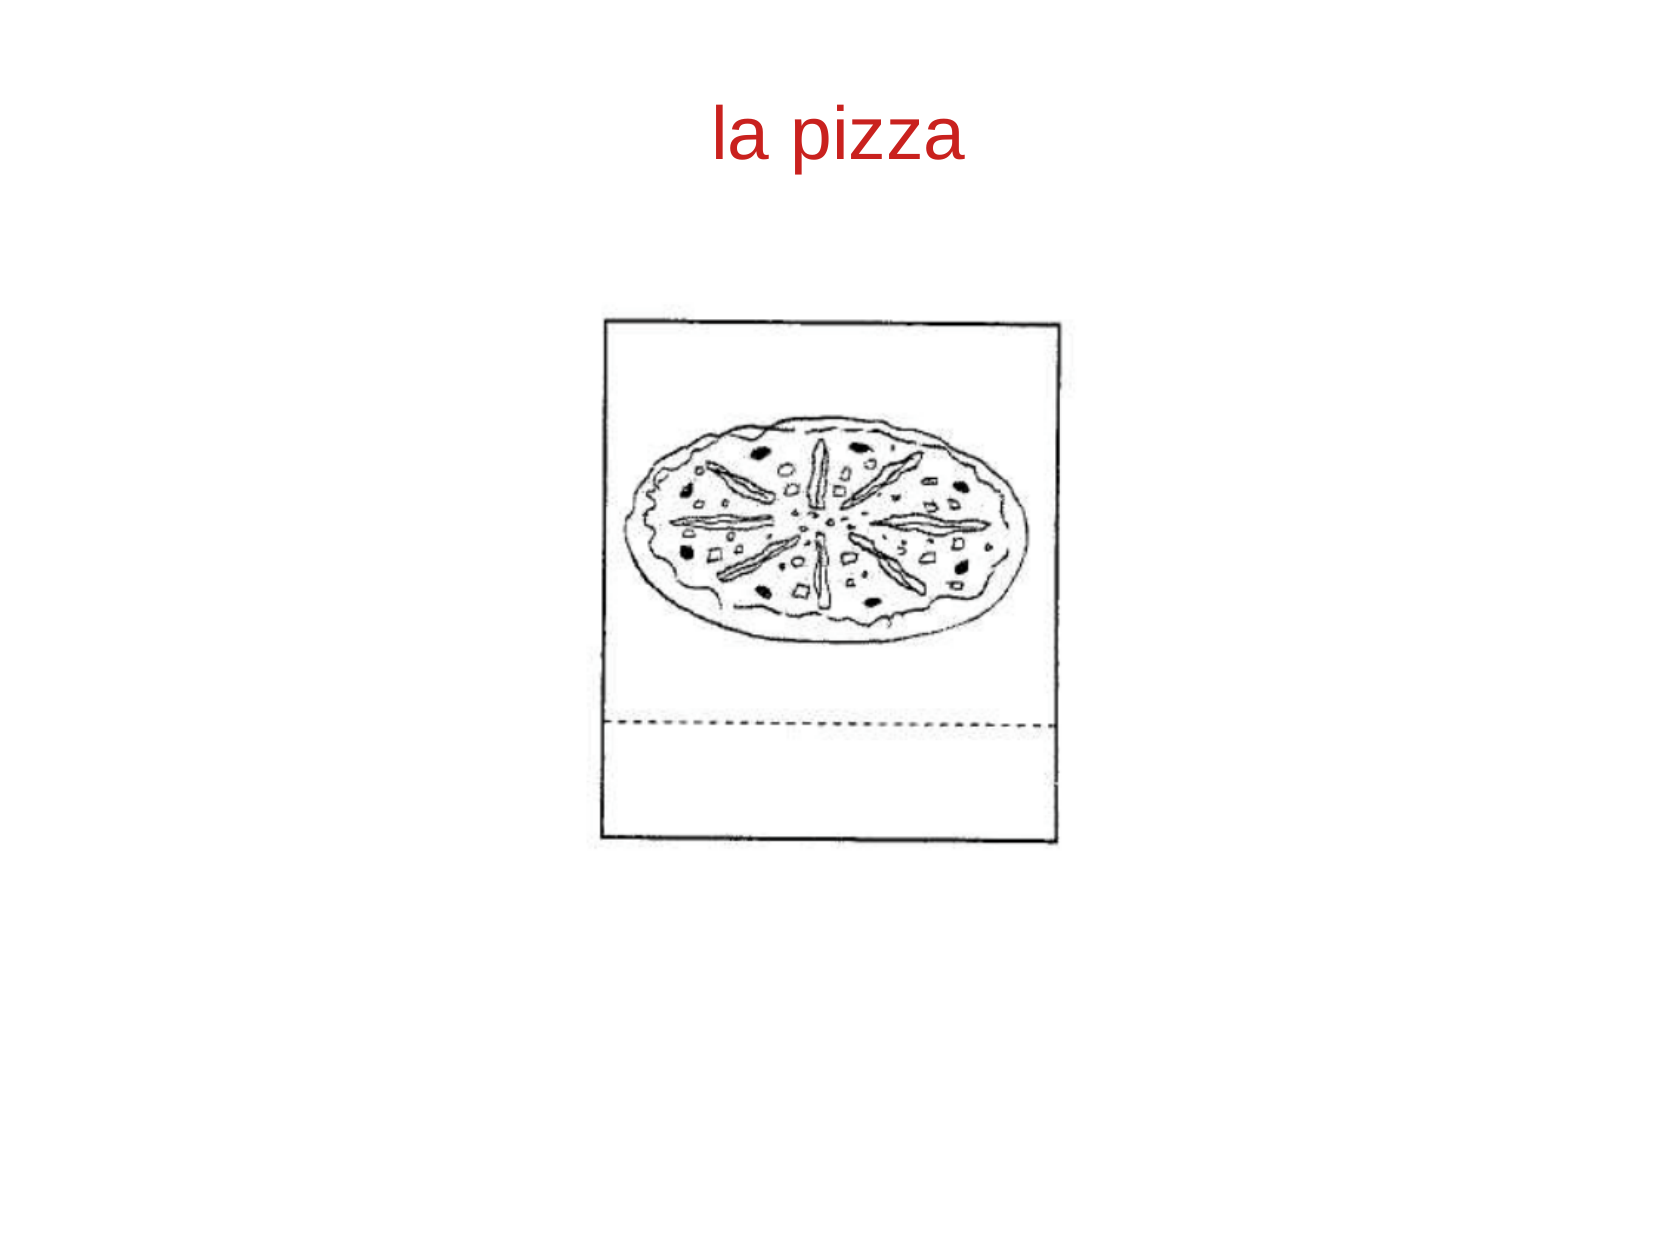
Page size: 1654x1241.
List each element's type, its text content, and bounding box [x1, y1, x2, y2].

picture [581, 291, 1094, 873]
text_box la pizza [389, 58, 1288, 201]
